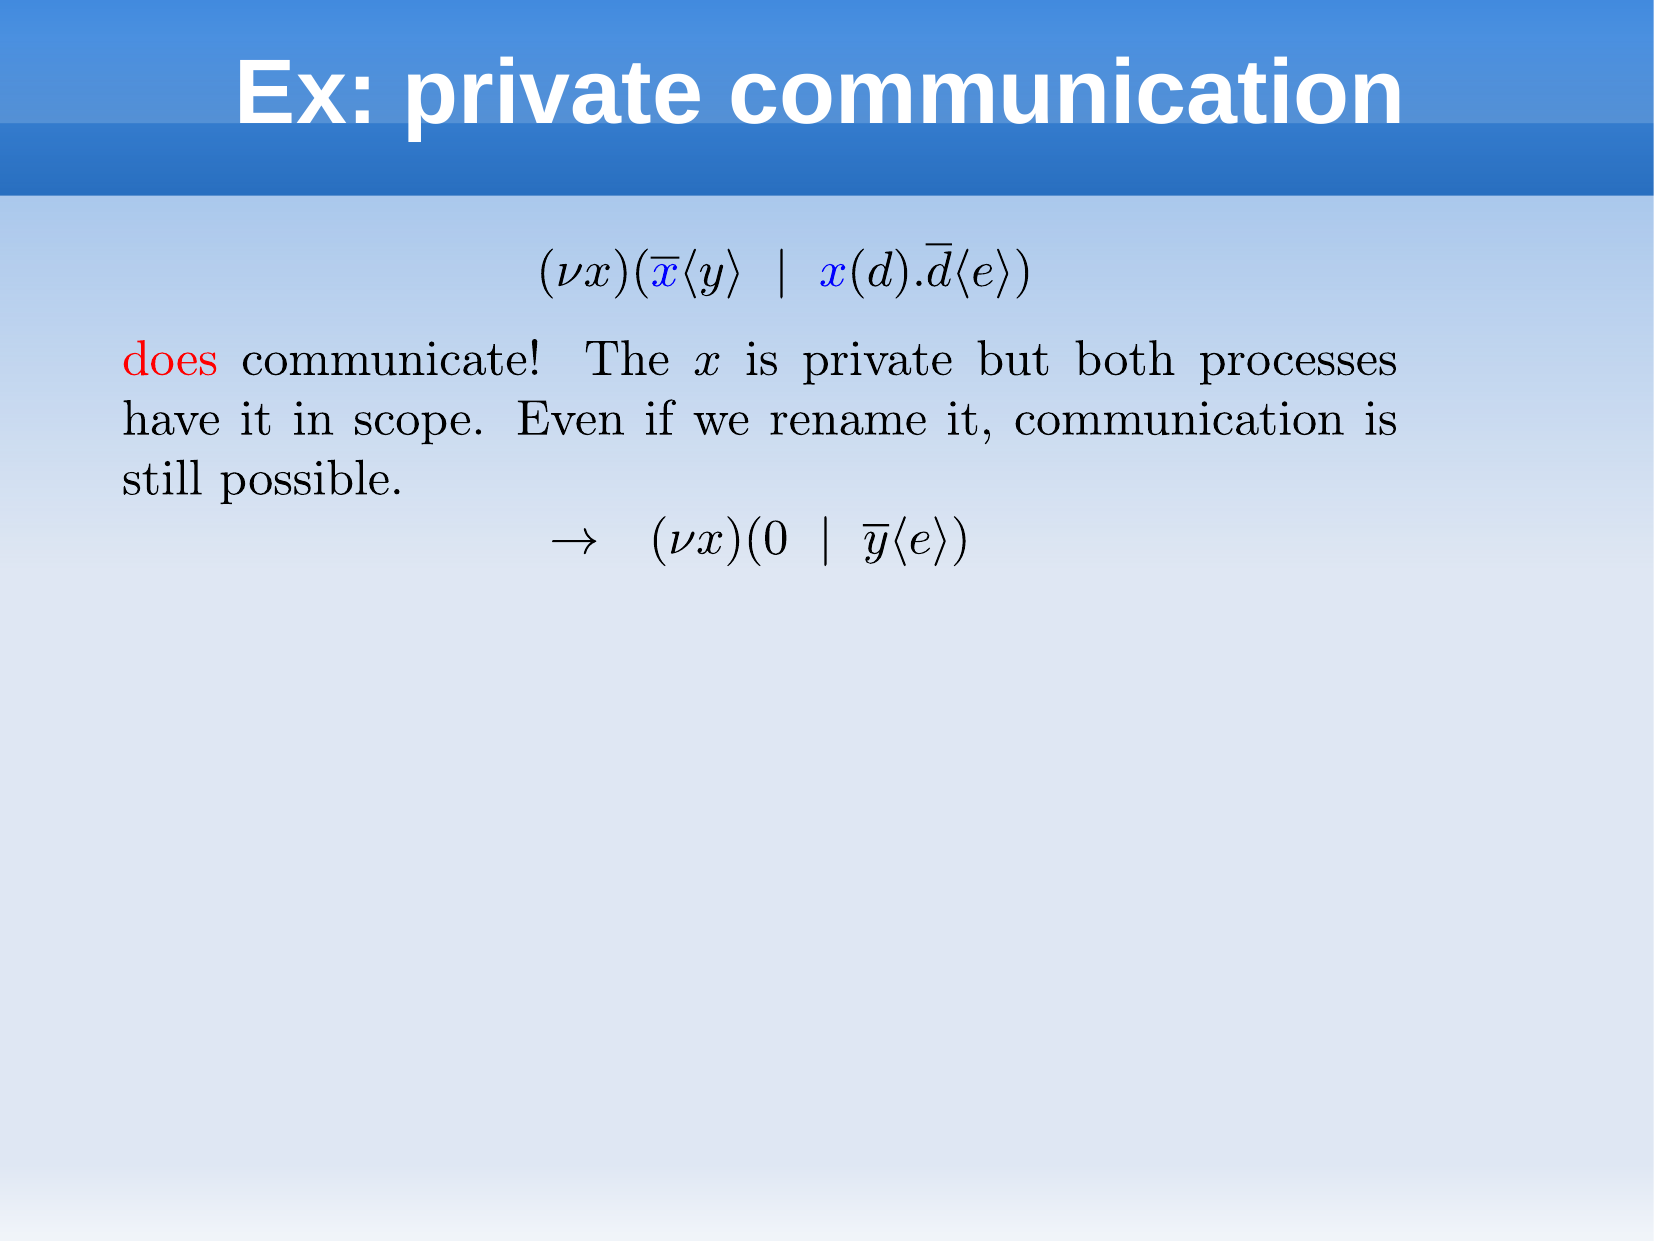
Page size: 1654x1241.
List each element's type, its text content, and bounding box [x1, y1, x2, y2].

picture [0, 0, 1654, 1241]
text_box [122, 243, 1398, 567]
title Ex: private communication [76, 0, 1565, 188]
